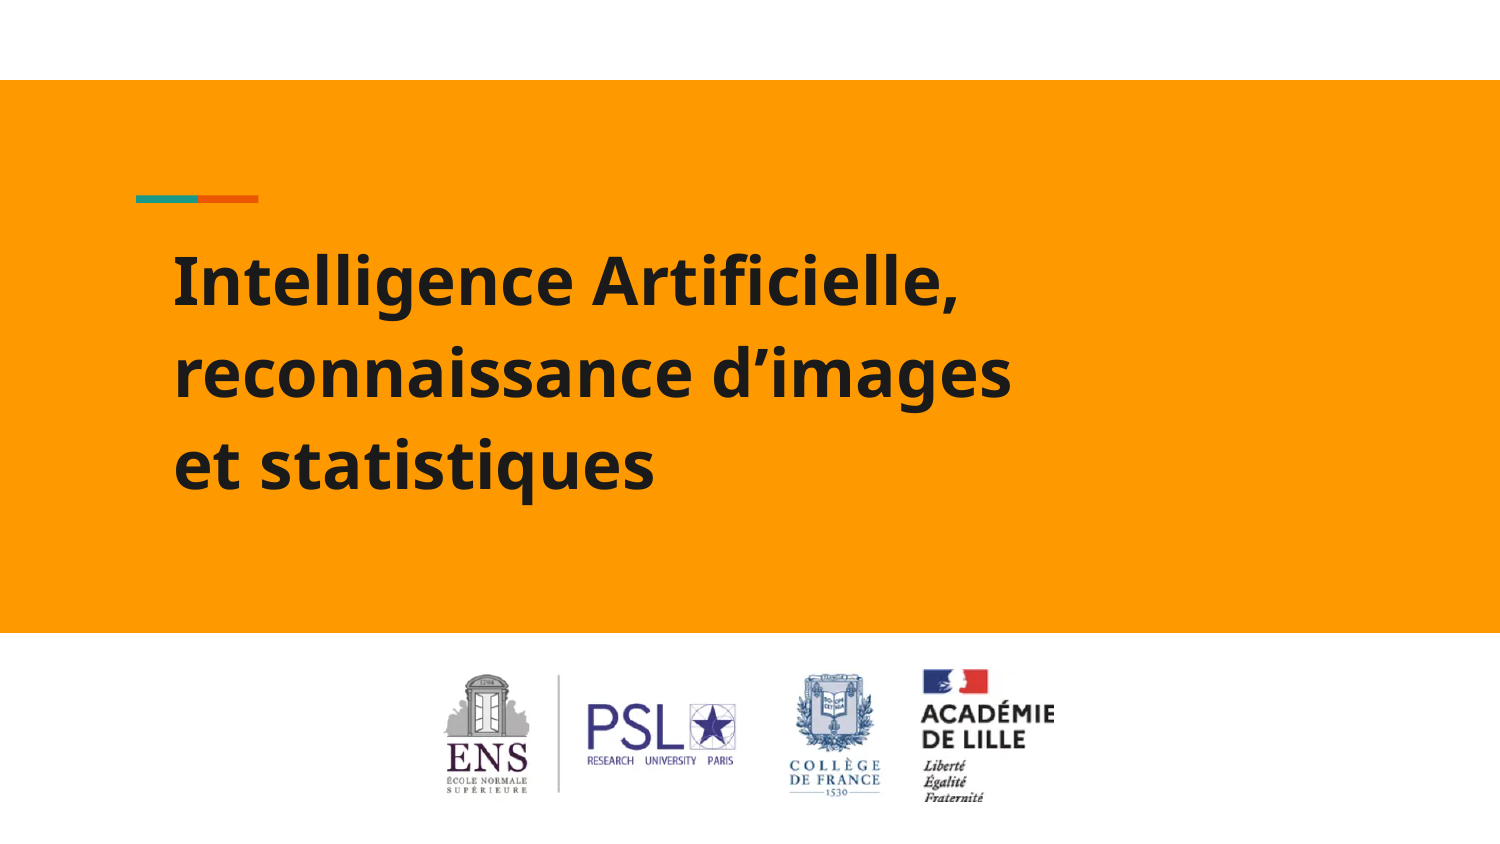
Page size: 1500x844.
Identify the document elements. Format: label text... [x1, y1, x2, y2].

title Intelligence Artificielle, reconnaissance d’images et statistiques [158, 218, 1298, 530]
picture [405, 653, 1095, 824]
text_box [0, 633, 1500, 844]
